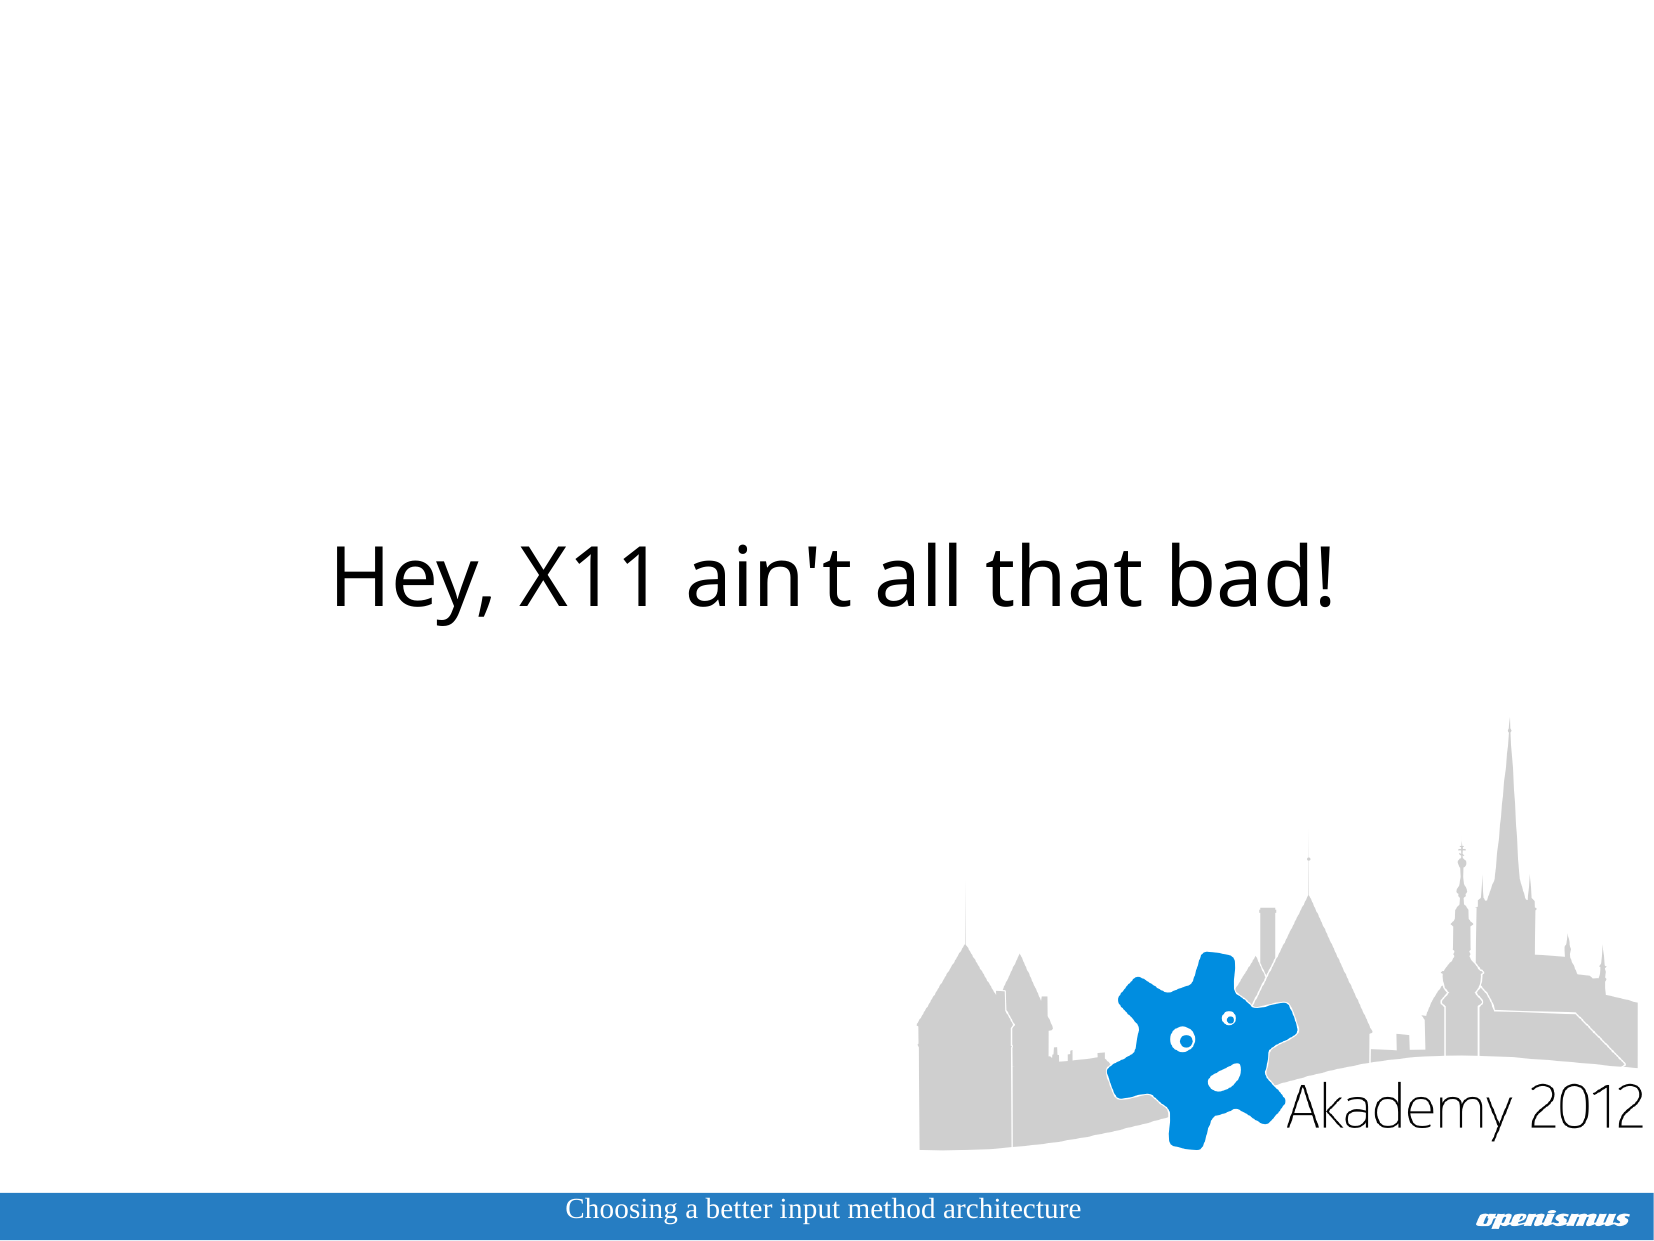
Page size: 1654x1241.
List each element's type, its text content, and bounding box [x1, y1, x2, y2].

picture [1476, 1210, 1630, 1229]
text_box Hey, X11 ain't all that bad! [80, 509, 1587, 618]
picture [900, 660, 1647, 1187]
